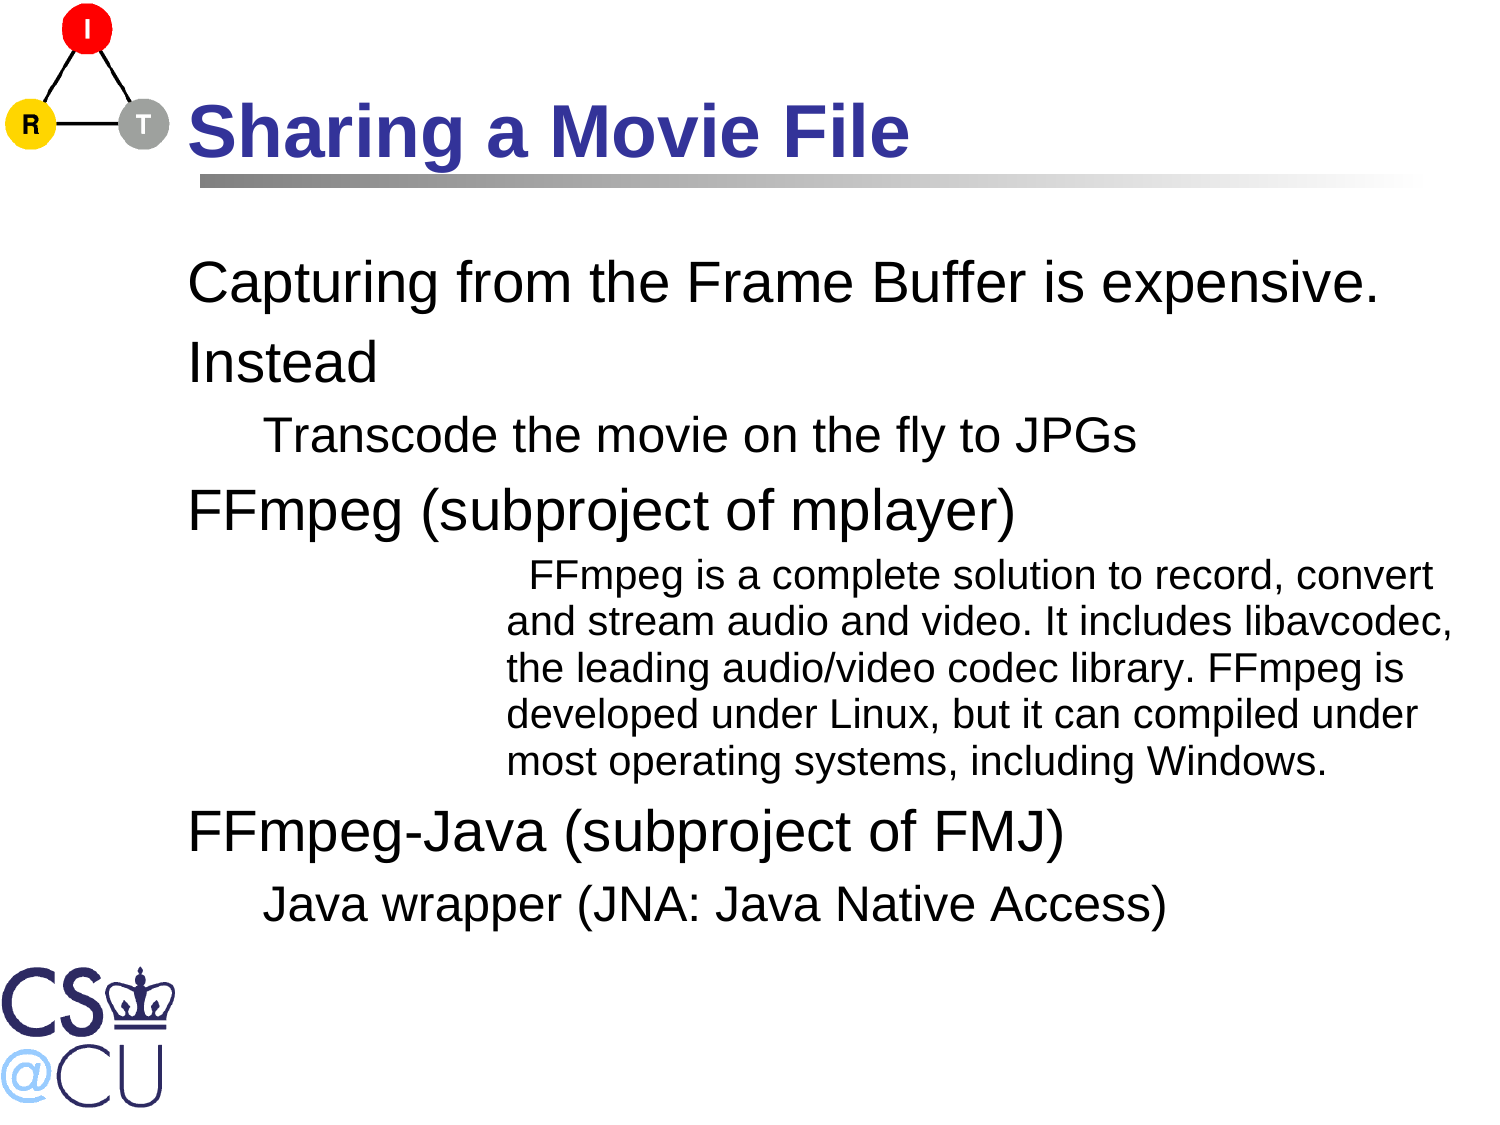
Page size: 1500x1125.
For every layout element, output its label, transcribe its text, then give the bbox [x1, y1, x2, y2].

picture [0, 949, 175, 1125]
title Sharing a Movie File [187, 44, 1463, 218]
list Capturing from the Frame Buffer is expensive. Instead Transcode the movie on the fly to JPGs FFmpeg (subproject of mplayer) FFmpeg is a complete solution to record, convert and stream audio and video. It includes libavcodec, the leading audio/video codec library. FFmpeg is developed under Linux, but it can compiled under most operating systems, including Windows. FFmpeg-Java (subproject of FMJ) Java wrapper (JNA: Java Native Access) [187, 249, 1463, 998]
picture [0, 0, 173, 154]
